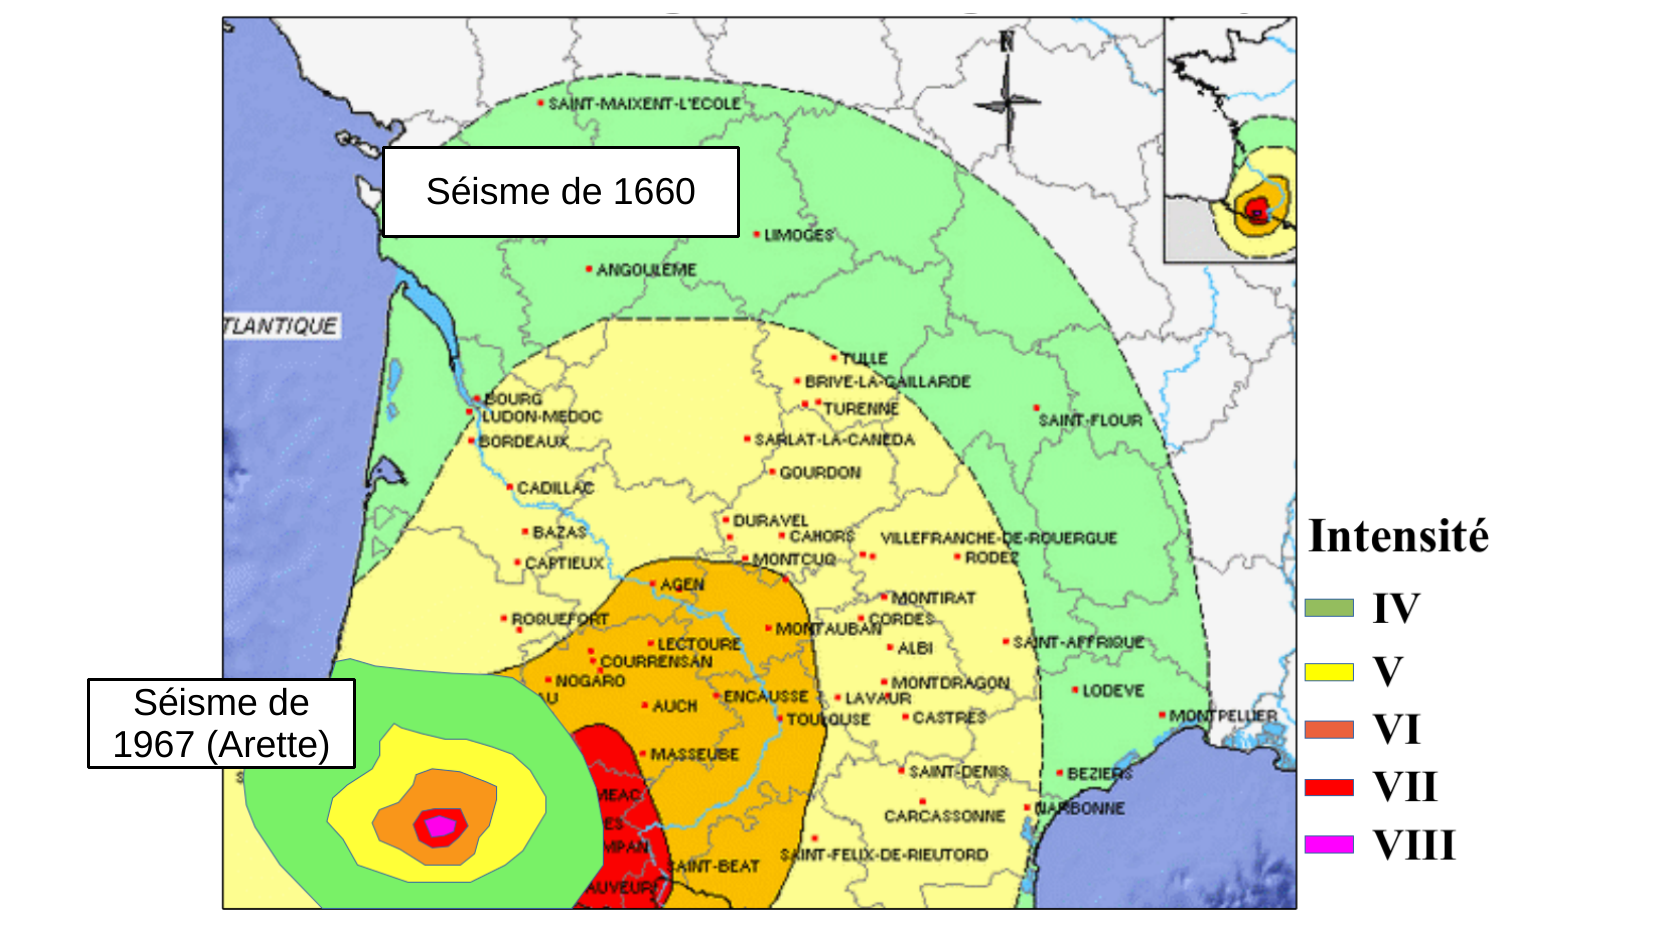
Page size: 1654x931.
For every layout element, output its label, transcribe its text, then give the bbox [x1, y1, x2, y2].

picture [193, 13, 1505, 916]
text_box Séisme de 1967 (Arette) [88, 679, 355, 768]
text_box Séisme de 1660 [383, 147, 739, 237]
